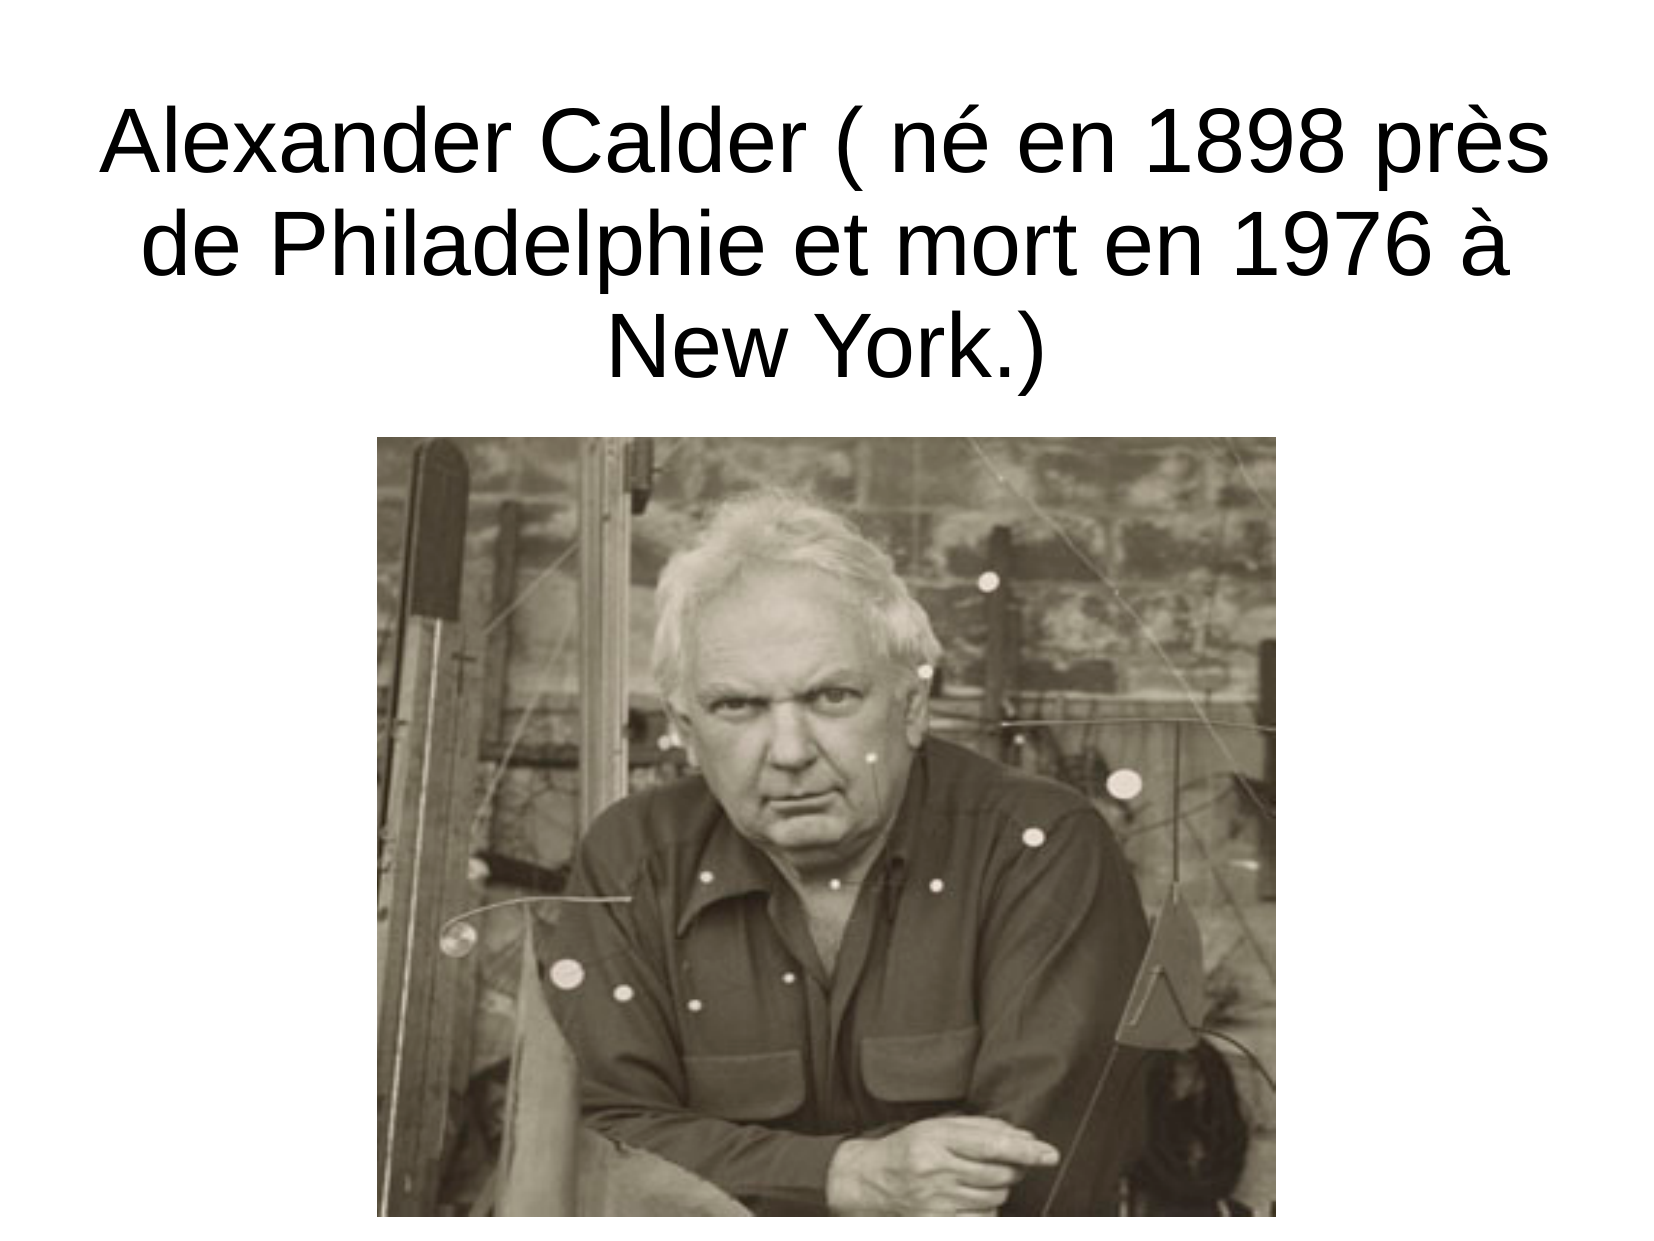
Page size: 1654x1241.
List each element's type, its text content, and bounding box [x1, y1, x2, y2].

title Alexander Calder ( né en 1898 près de Philadelphie et mort en 1976 à New York.) [82, 89, 1571, 398]
picture [377, 437, 1276, 1217]
